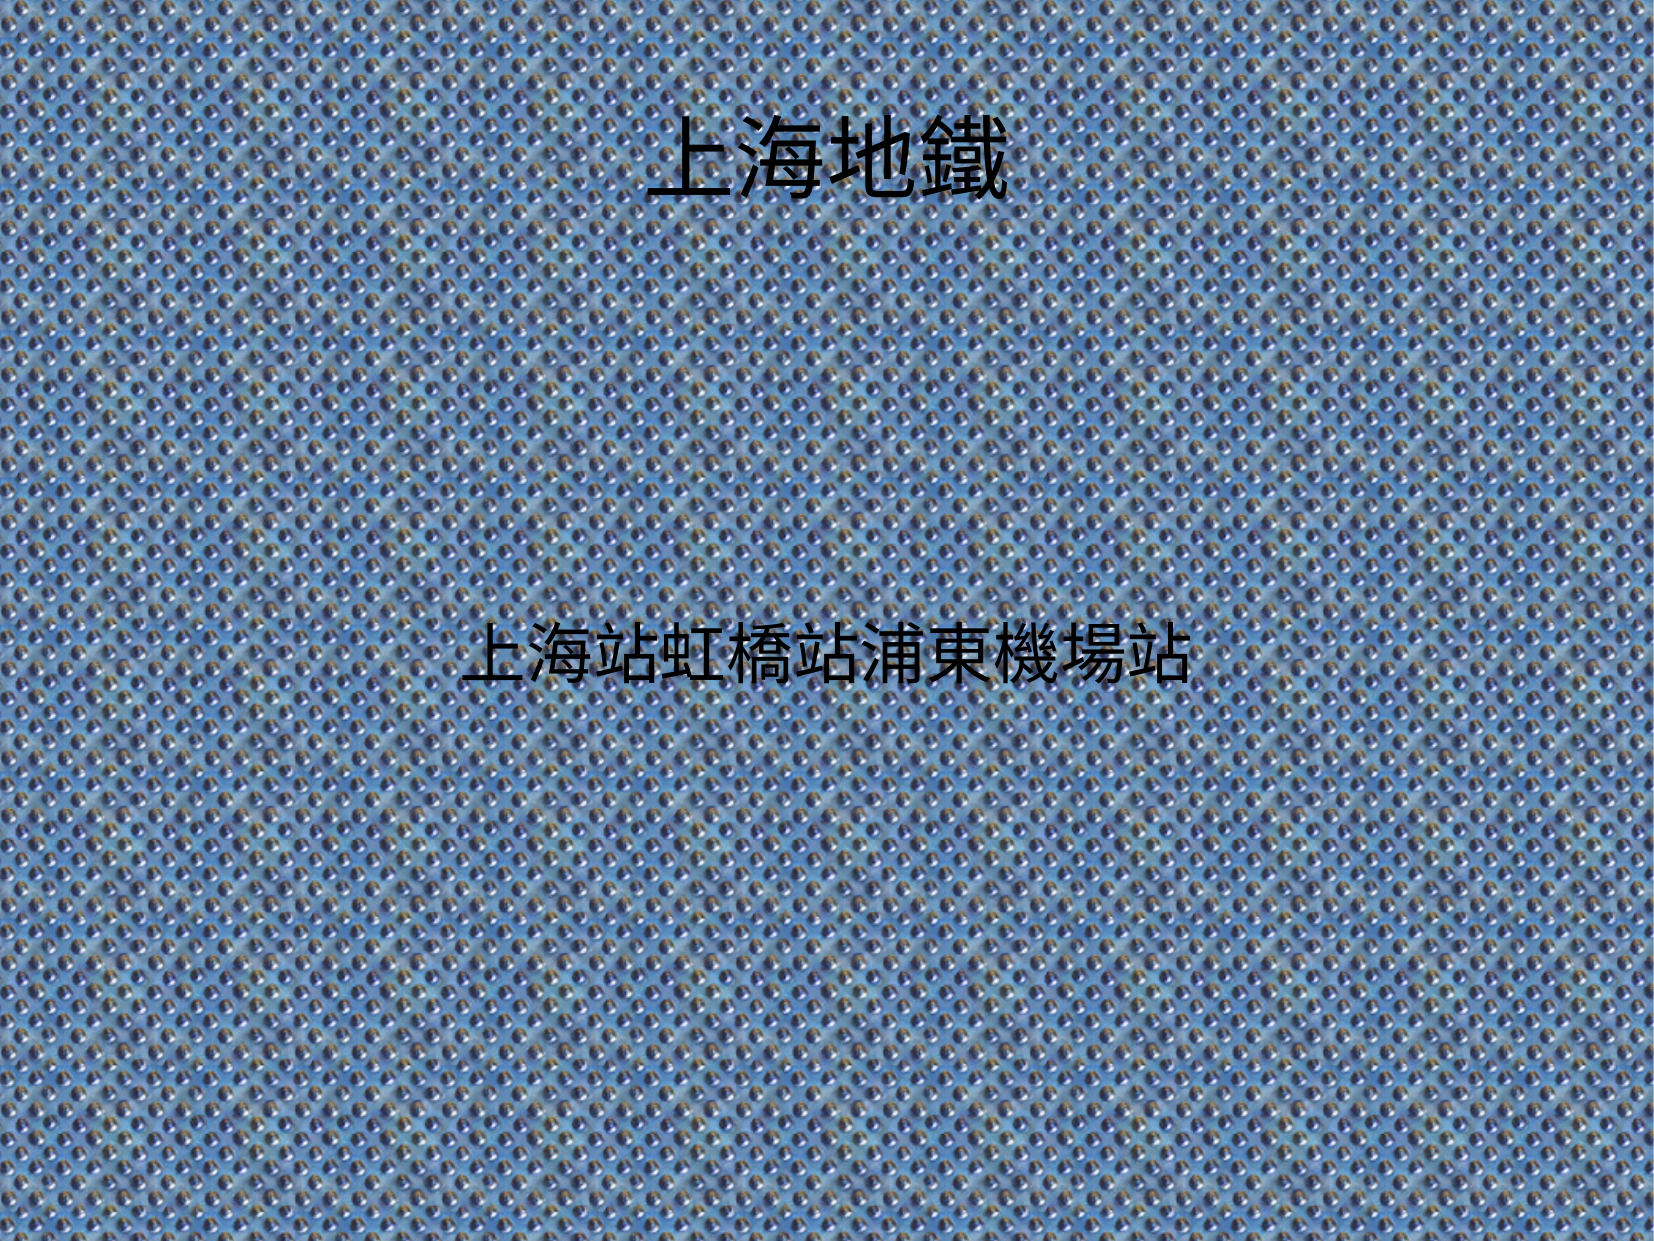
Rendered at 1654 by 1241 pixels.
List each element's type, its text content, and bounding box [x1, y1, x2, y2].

title 上海地鐵 [82, 49, 1571, 257]
picture [0, 0, 1654, 1241]
subtitle 上海站虹橋站浦東機場站 [82, 290, 1571, 1010]
